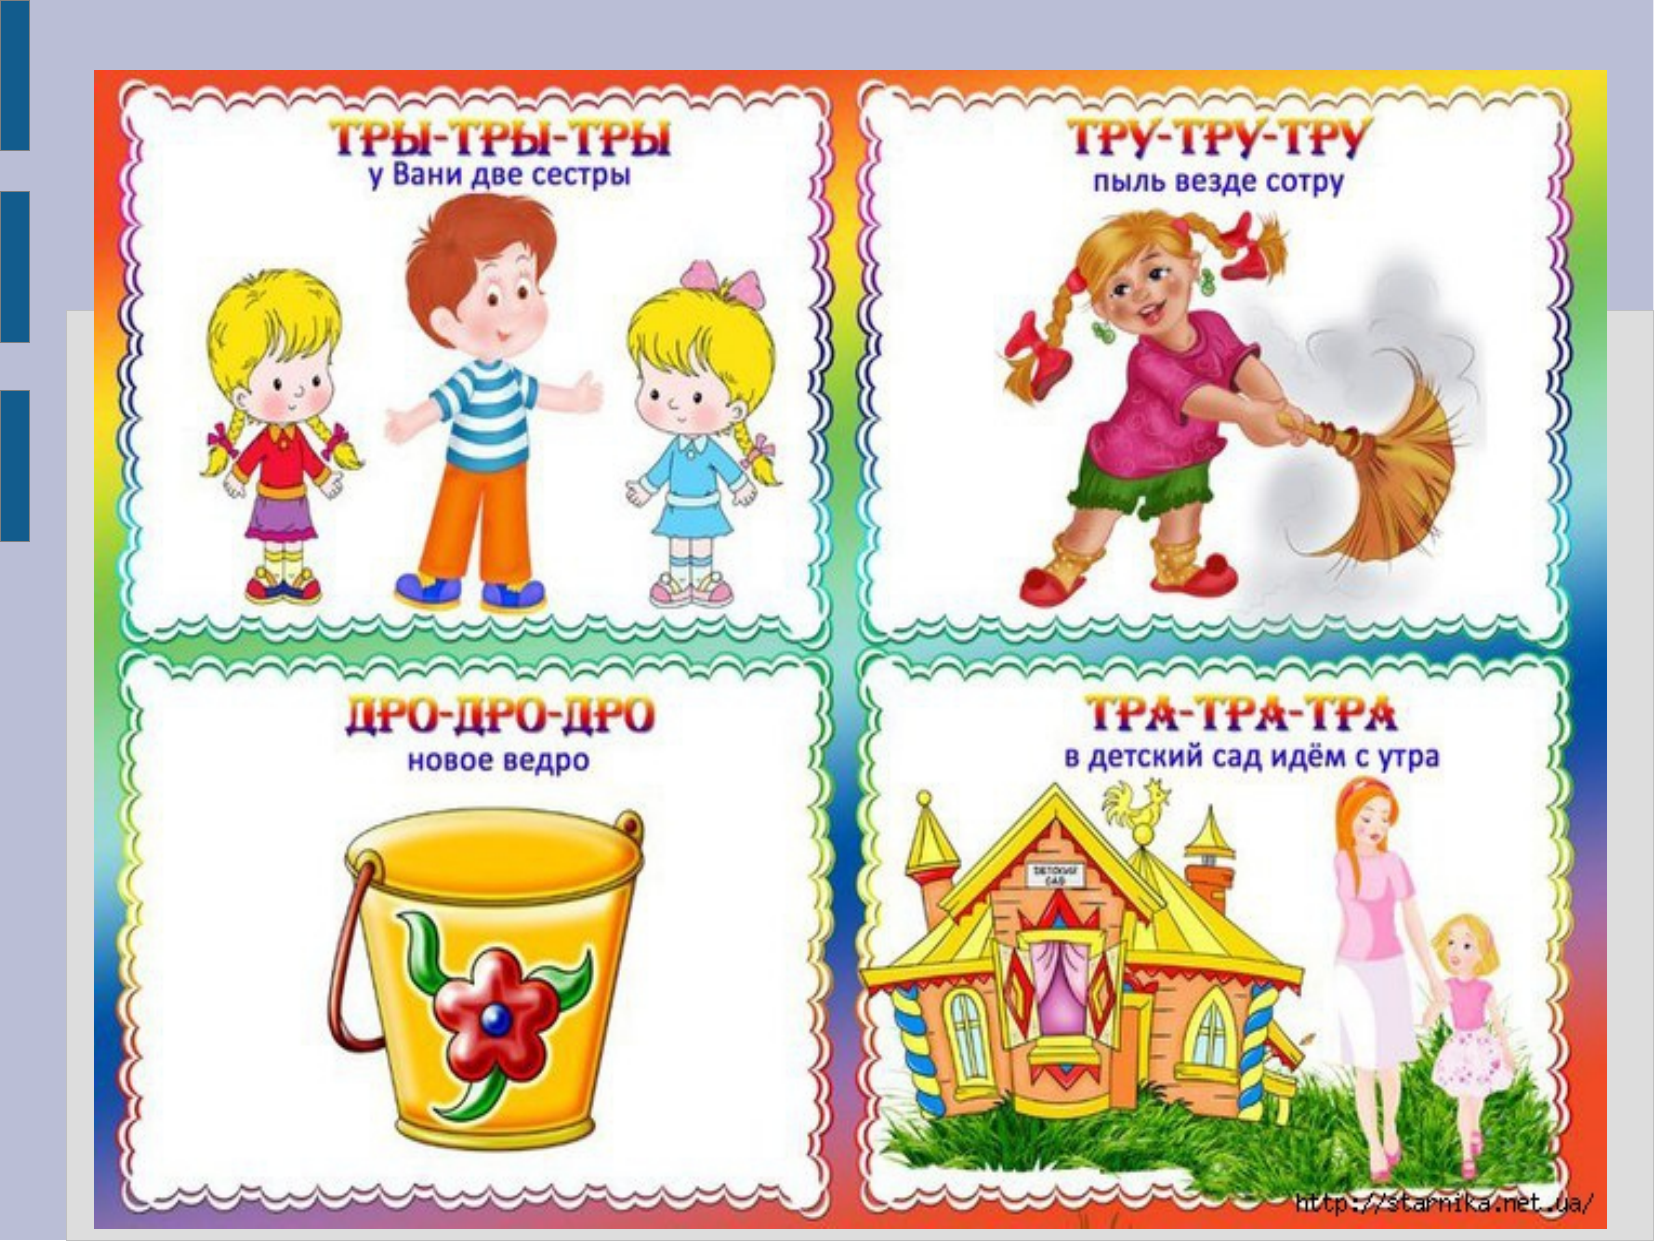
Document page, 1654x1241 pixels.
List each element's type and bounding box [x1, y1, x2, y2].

picture [94, 70, 1607, 1229]
